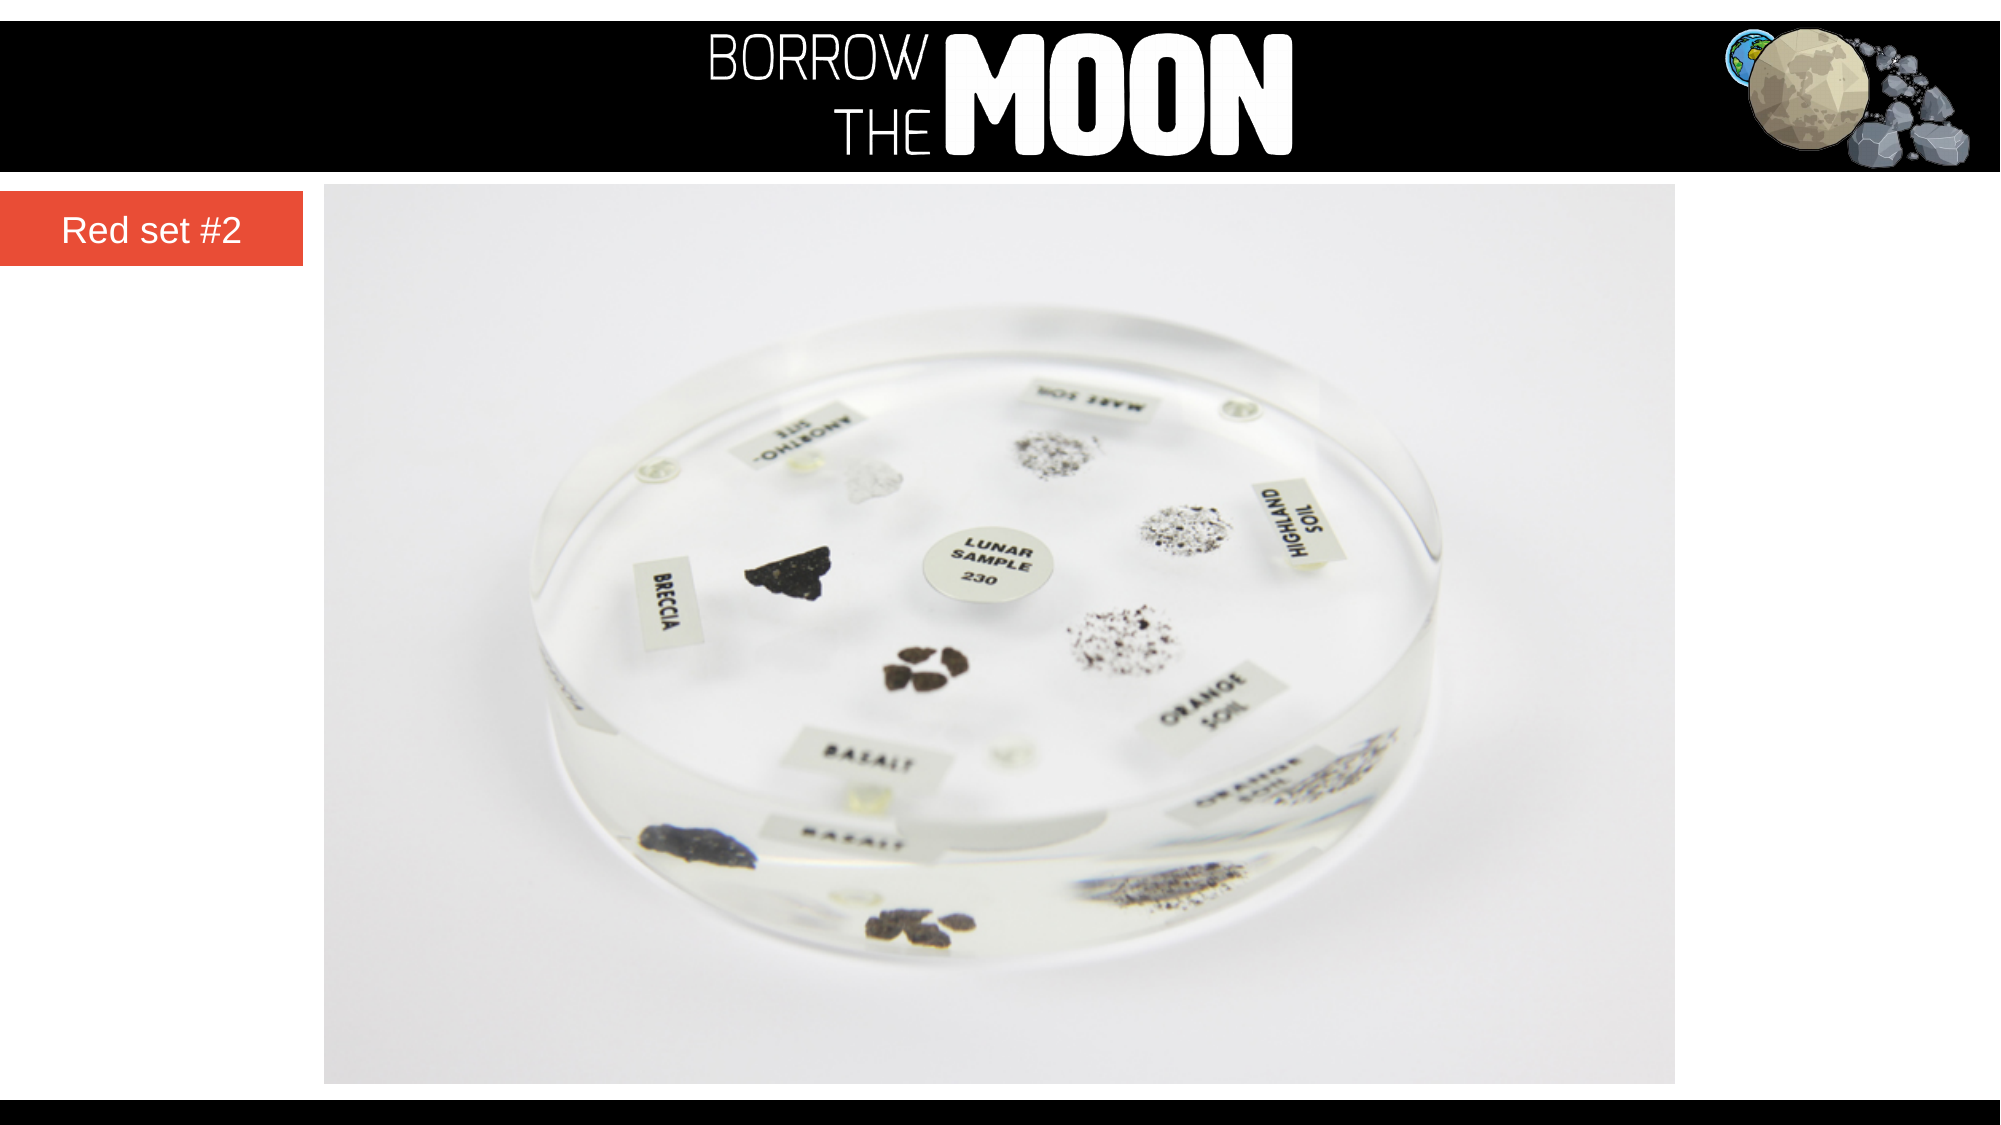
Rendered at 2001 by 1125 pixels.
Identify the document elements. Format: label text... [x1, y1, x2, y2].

text_box Red set #2 [0, 191, 303, 266]
picture [324, 184, 1675, 1084]
